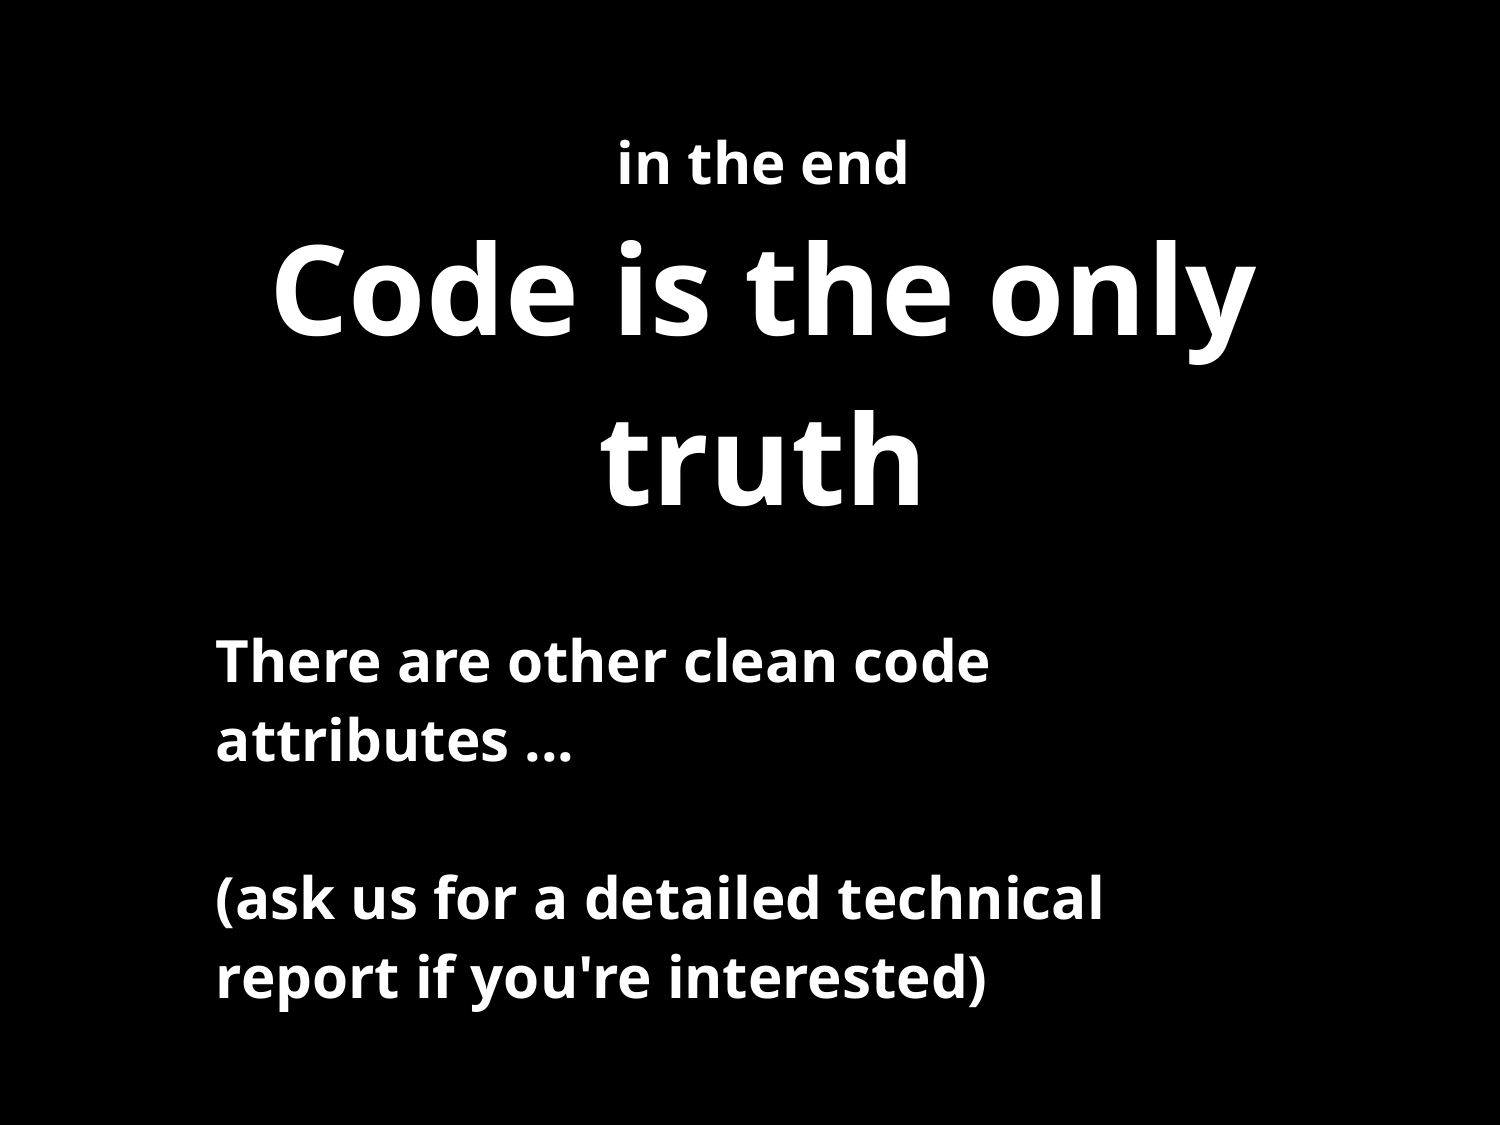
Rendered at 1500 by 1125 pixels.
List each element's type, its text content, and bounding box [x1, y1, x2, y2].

text_box There are other clean code attributes ... (ask us for a detailed technical report if you're interested) [215, 588, 1300, 969]
title in the end Code is the only truth [88, 44, 1439, 621]
